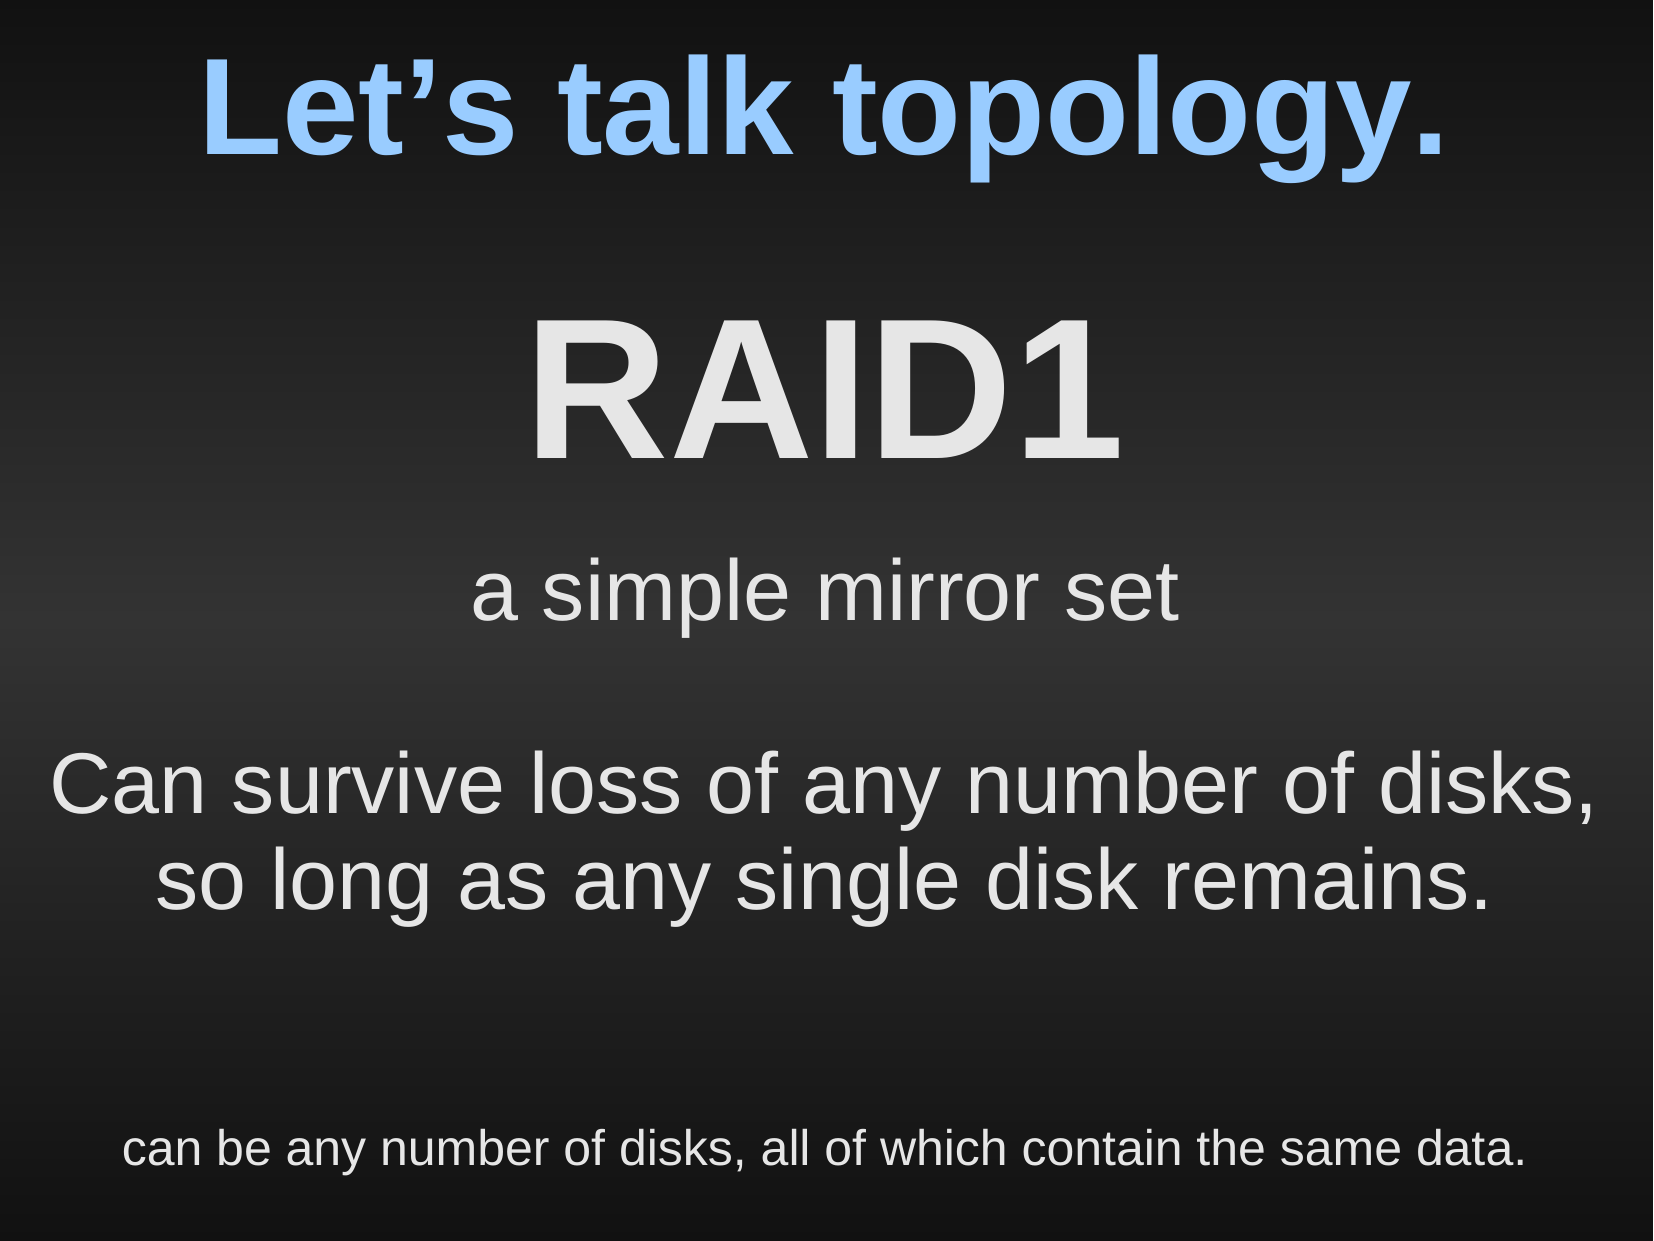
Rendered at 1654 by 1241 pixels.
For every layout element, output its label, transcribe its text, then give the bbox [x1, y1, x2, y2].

title RAID1 a simple mirror set Can survive loss of any number of disks, so long as any single disk remains. can be any number of disks, all of which contain the same data. [0, 212, 1651, 1241]
title Let’s talk topology. [0, 2, 1651, 211]
